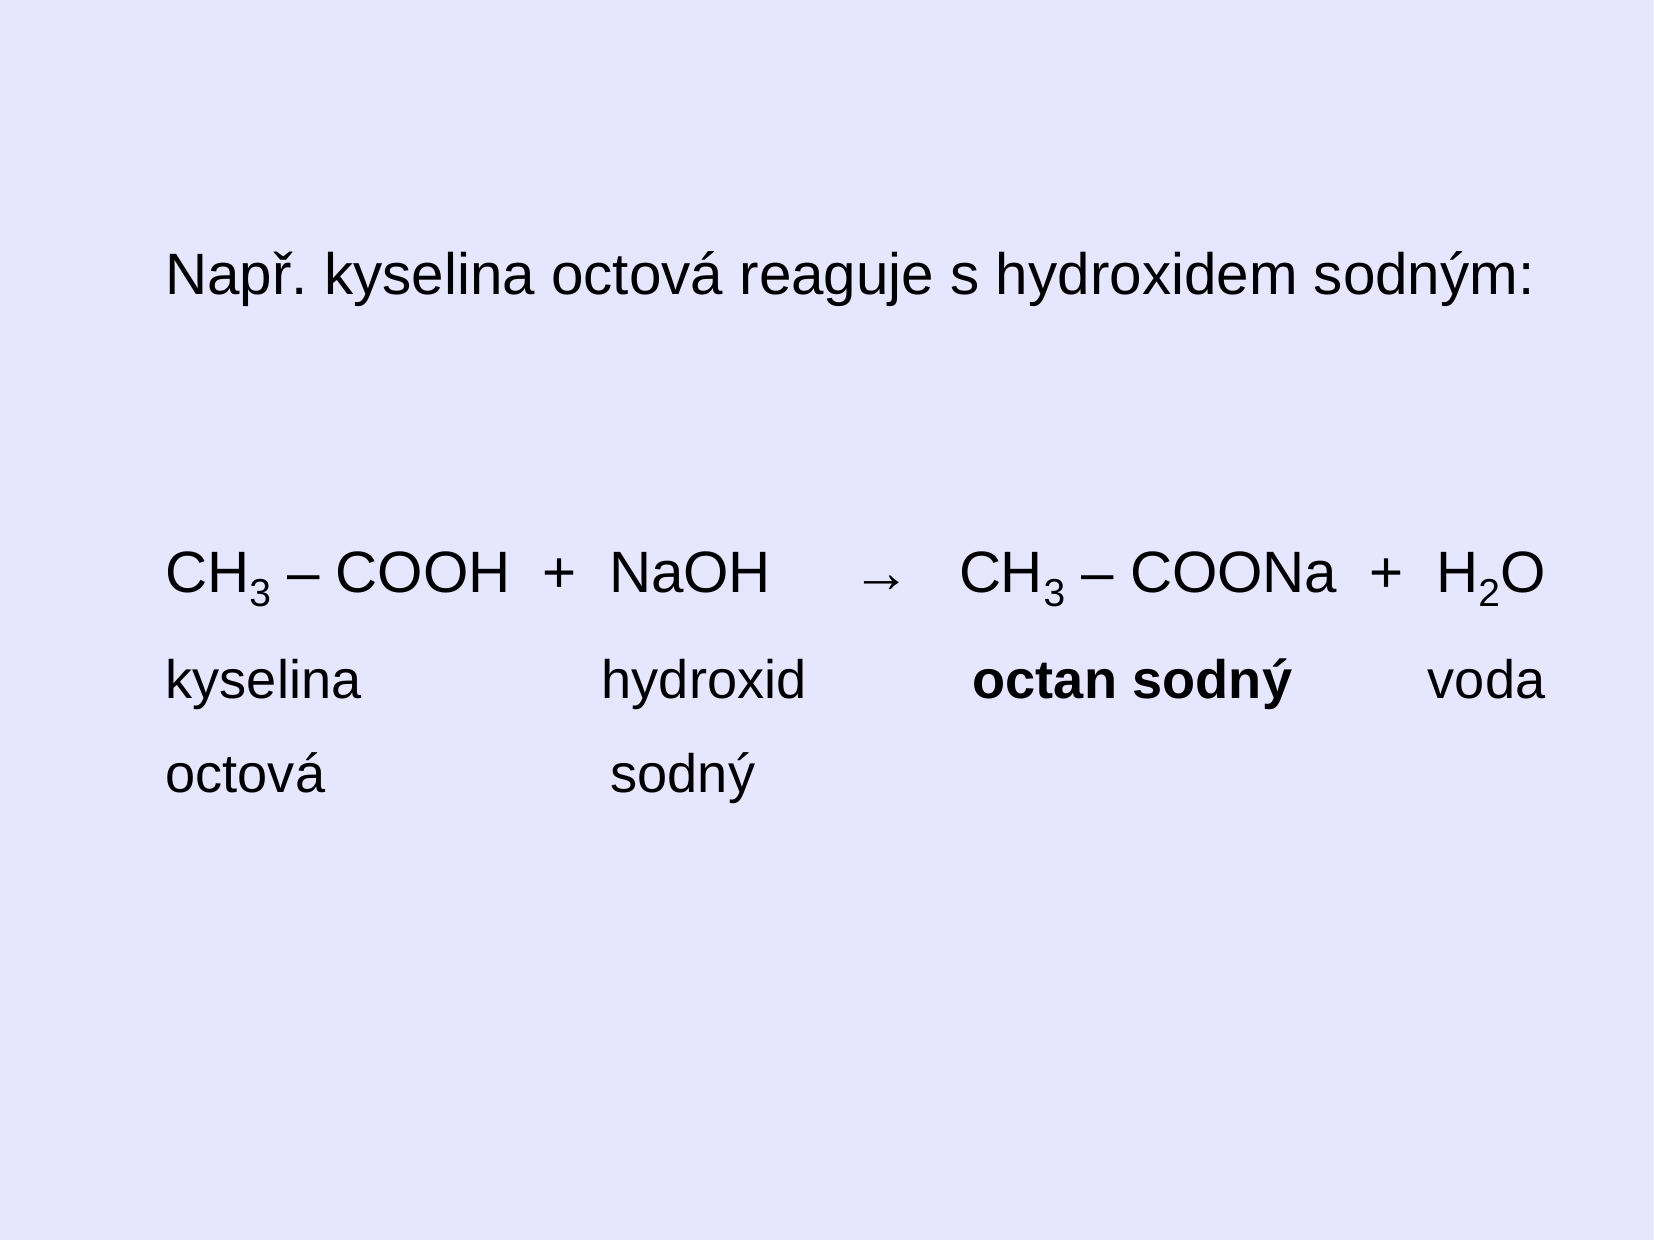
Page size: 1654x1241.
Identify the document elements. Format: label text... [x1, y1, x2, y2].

list Např. kyselina octová reaguje s hydroxidem sodným: CH3 – COOH + NaOH → CH3 – COONa + H2O kyselina hydroxid octan sodný voda octová sodný [76, 236, 1565, 875]
